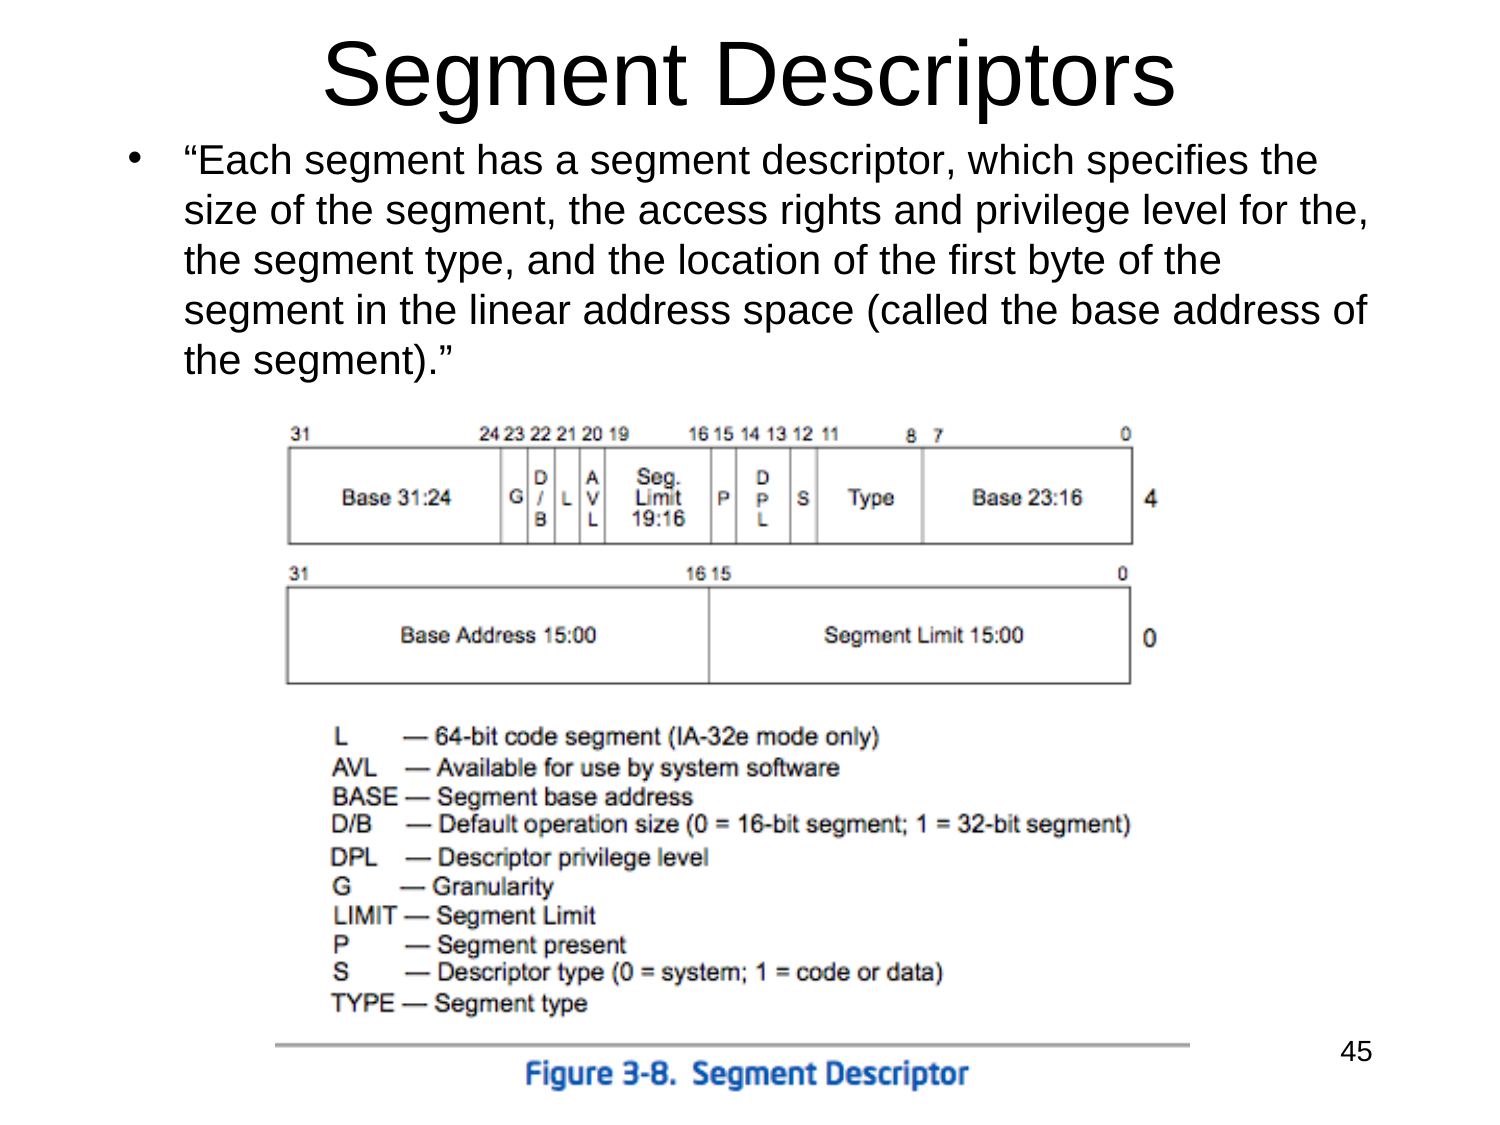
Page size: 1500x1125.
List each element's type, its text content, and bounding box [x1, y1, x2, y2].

title Segment Descriptors [112, 0, 1388, 125]
picture [275, 412, 1190, 1101]
text_box <number> [1190, 1025, 1388, 1101]
list “Each segment has a segment descriptor, which specifies the size of the segment, the access rights and privilege level for the, the segment type, and the location of the first byte of the segment in the linear address space (called the base address of the segment).” [112, 125, 1388, 801]
